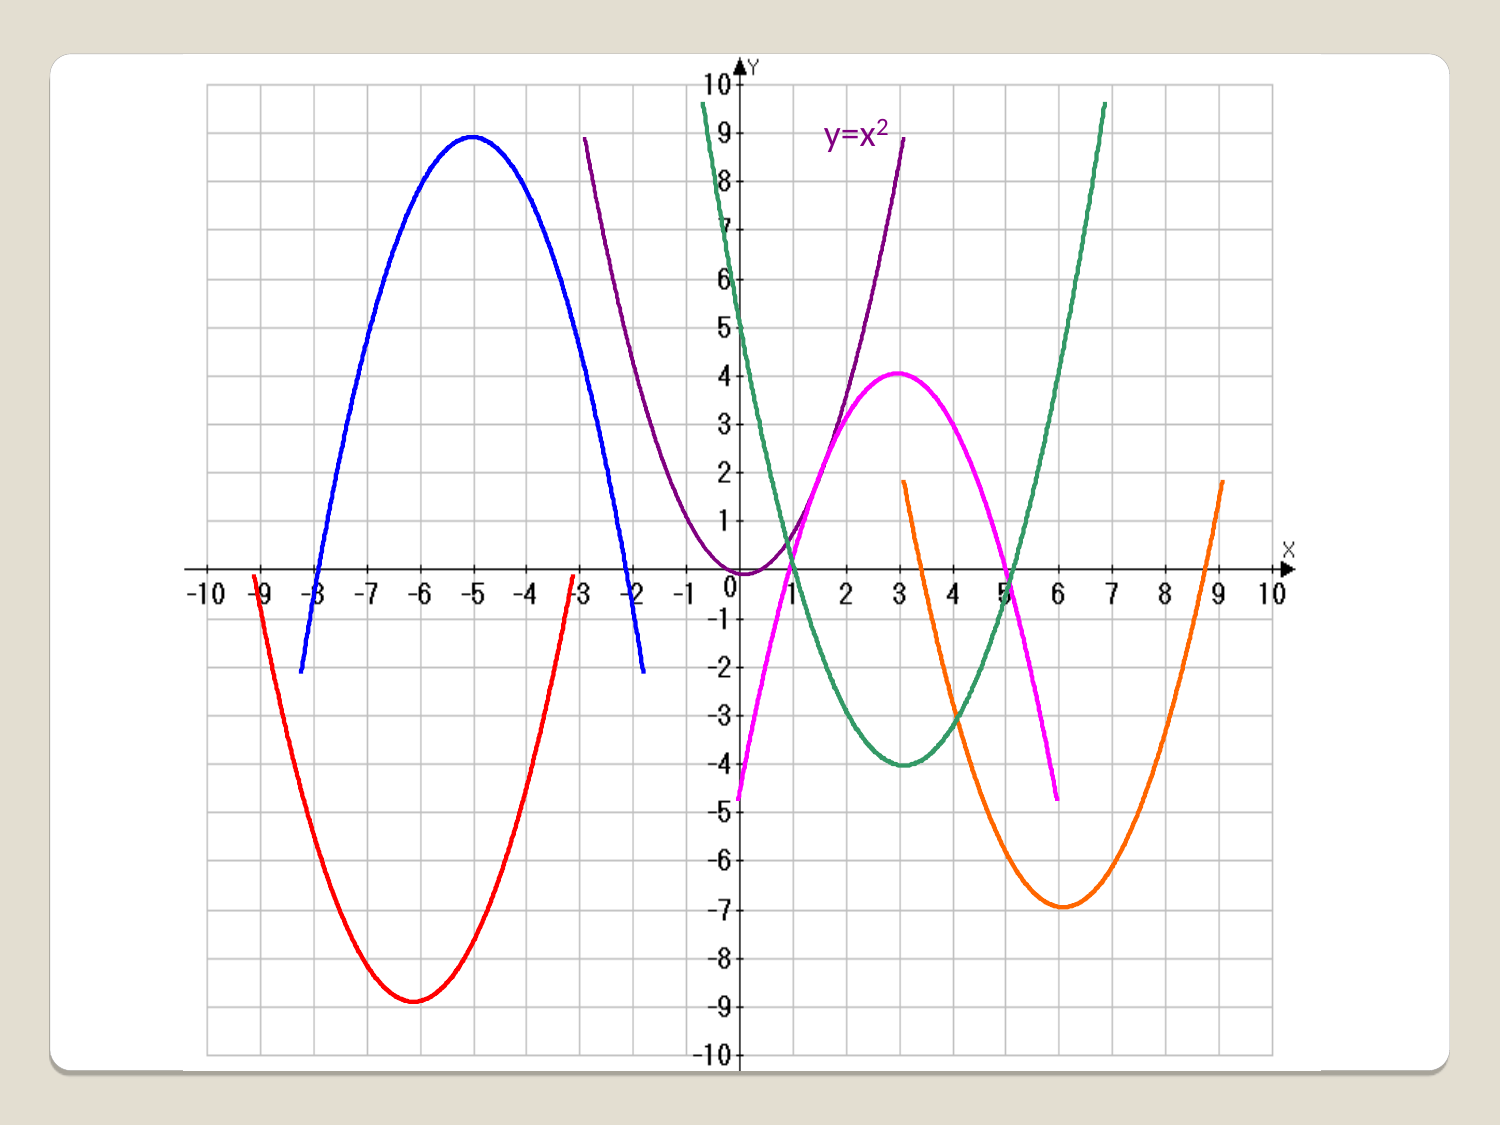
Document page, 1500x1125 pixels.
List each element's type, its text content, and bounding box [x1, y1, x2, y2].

text_box y=x2 [809, 101, 975, 163]
picture [183, 54, 1321, 1071]
